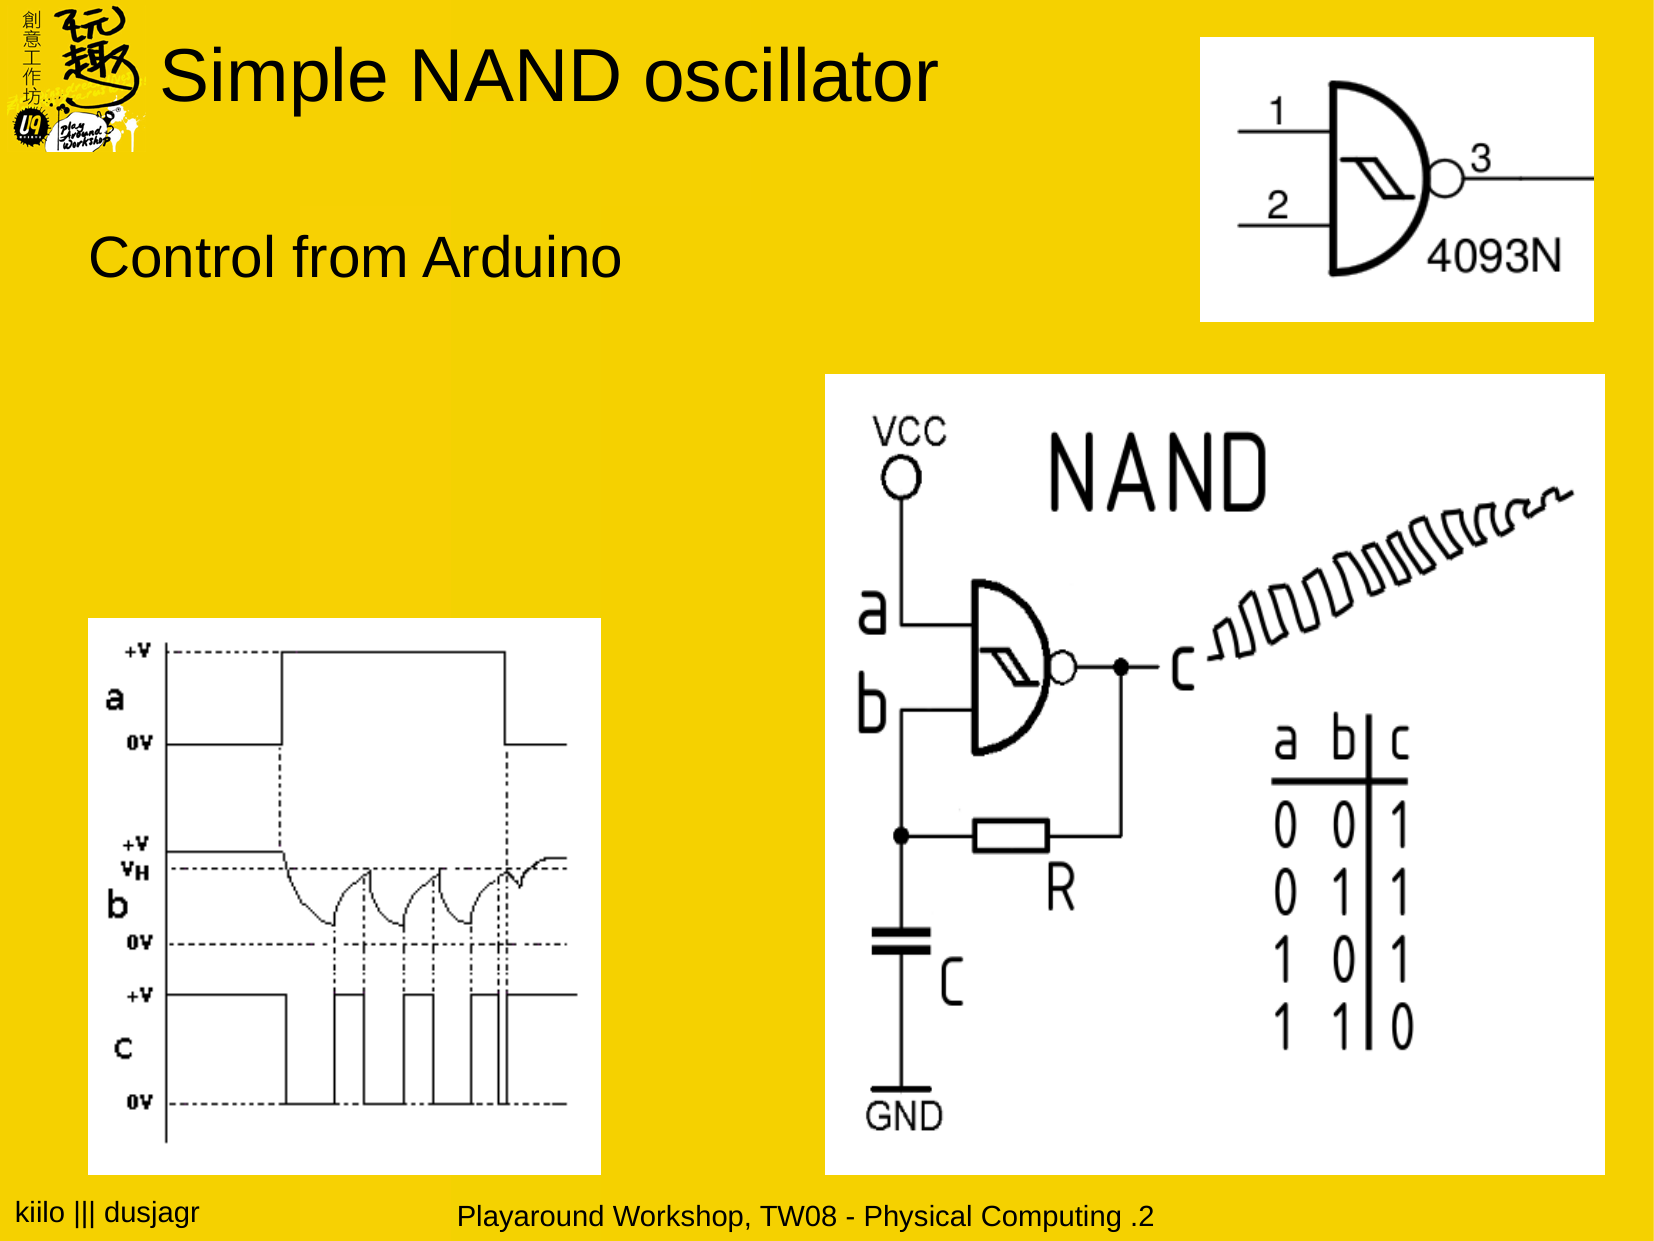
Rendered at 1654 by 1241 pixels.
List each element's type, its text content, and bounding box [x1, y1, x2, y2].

picture [0, 0, 1654, 1241]
list Control from Arduino [70, 224, 1163, 1110]
title Simple NAND oscillator [159, 0, 1627, 151]
